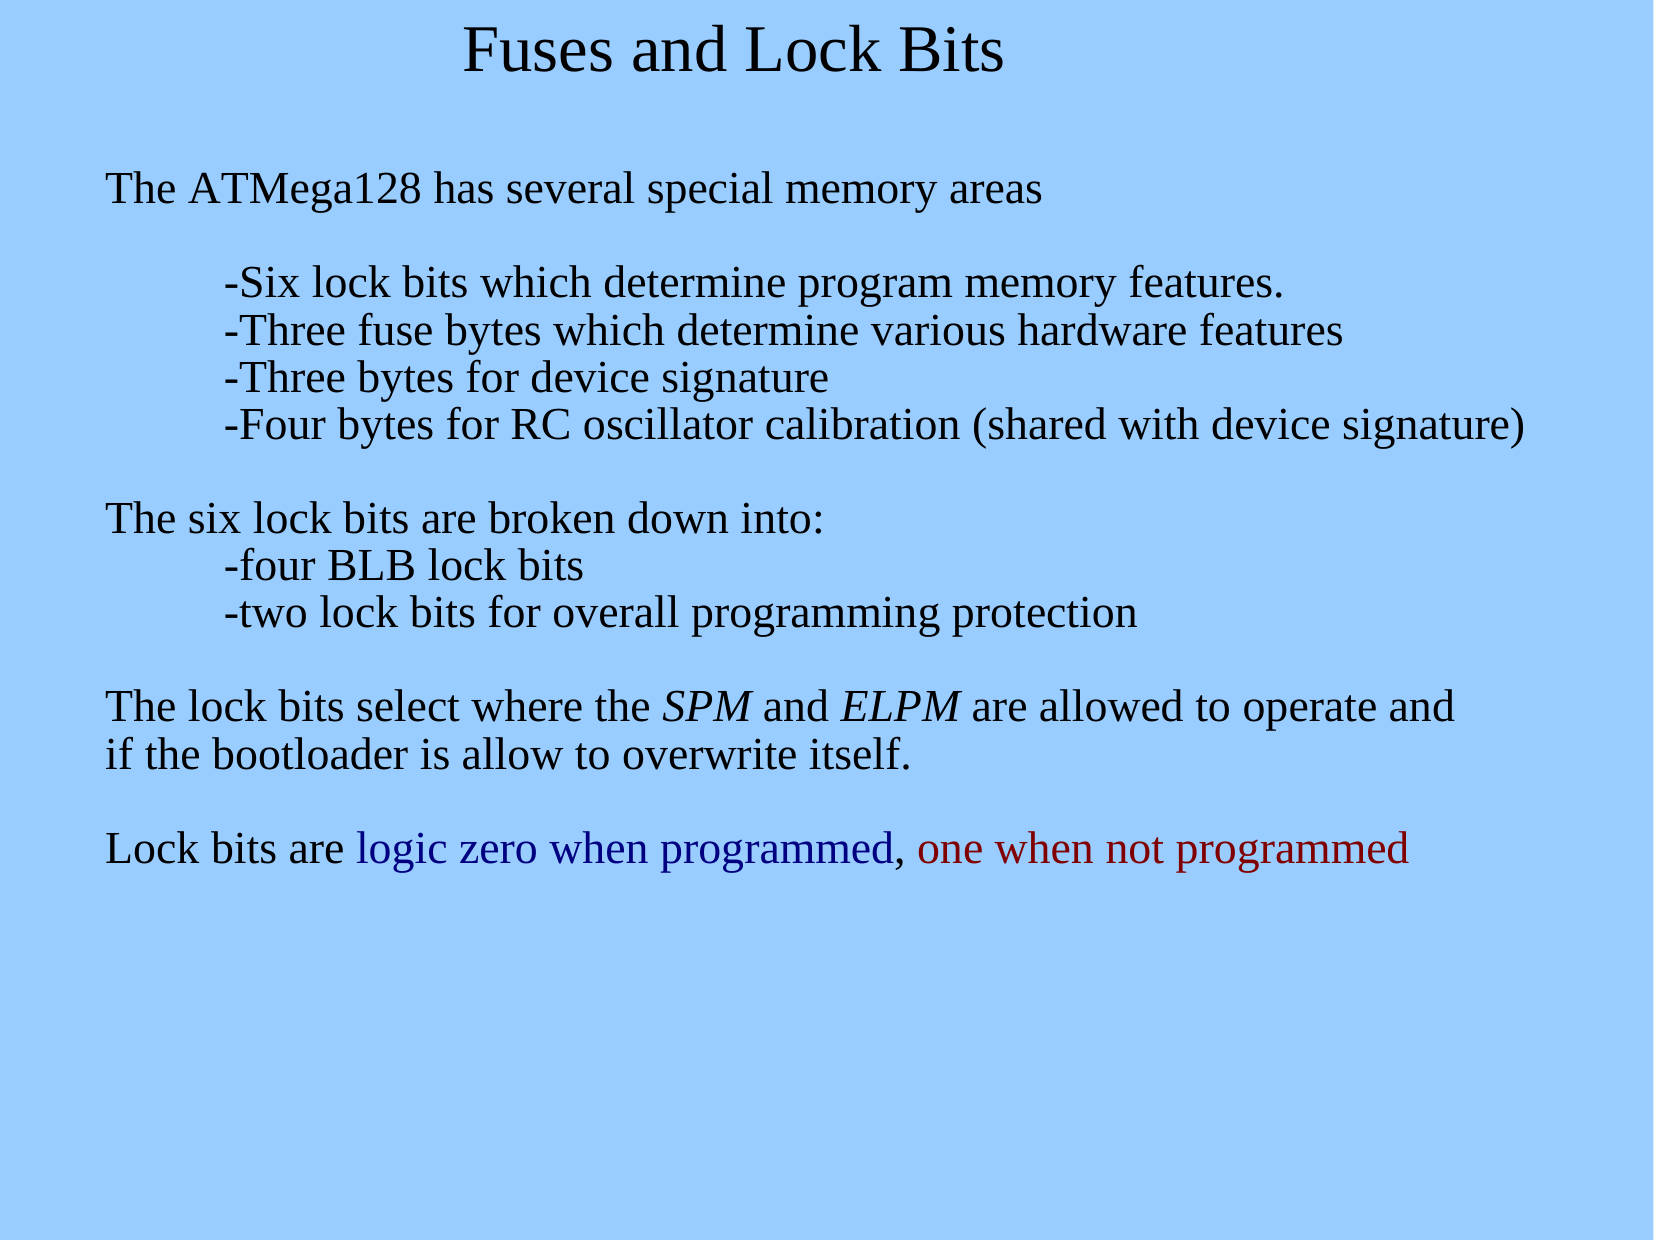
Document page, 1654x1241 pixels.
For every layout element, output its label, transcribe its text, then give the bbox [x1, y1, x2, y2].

text_box Fuses and Lock Bits [461, 16, 1007, 91]
text_box The ATMega128 has several special memory areas -Six lock bits which determine program memory features. -Three fuse bytes which determine various hardware features -Three bytes for device signature -Four bytes for RC oscillator calibration (shared with device signature) The six lock bits are broken down into: -four BLB lock bits -two lock bits for overall programming protection The lock bits select where the SPM and ELPM are allowed to operate and if the bootloader is allow to overwrite itself. Lock bits are logic zero when programmed, one when not programmed [105, 165, 1509, 1165]
